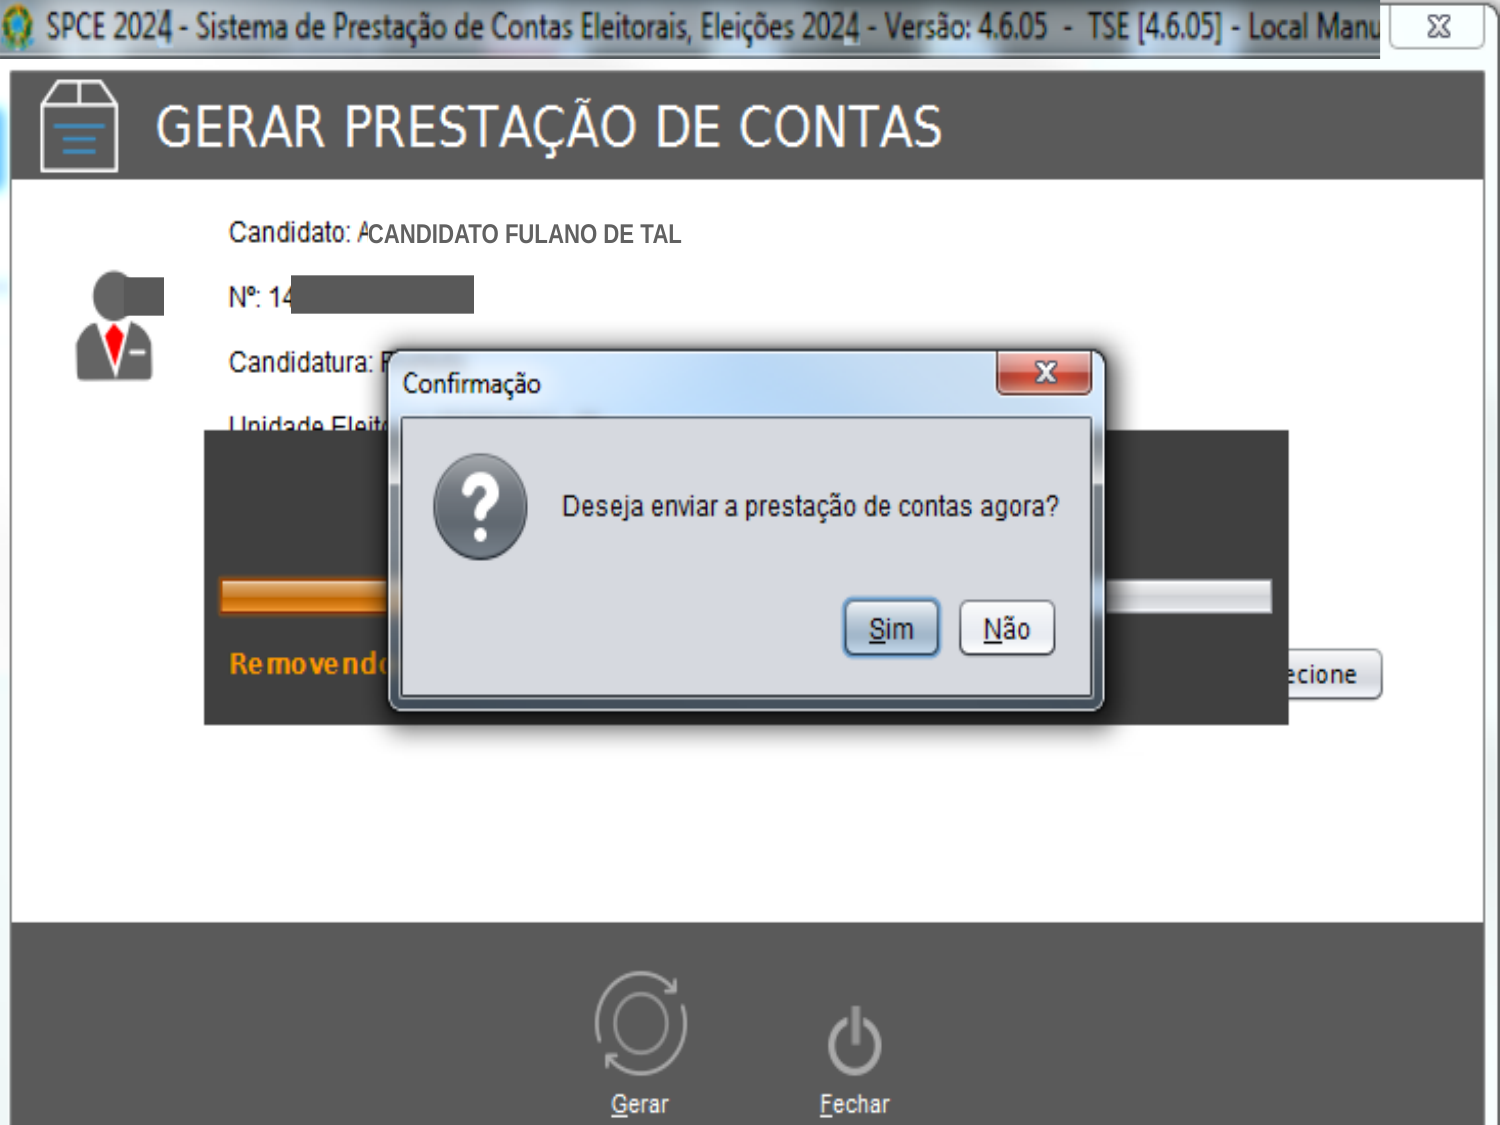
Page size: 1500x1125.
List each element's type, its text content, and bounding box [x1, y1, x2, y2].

text_box CANDIDATO FULANO DE TAL [367, 203, 988, 262]
text_box [123, 277, 164, 316]
picture [0, 0, 1500, 1125]
text_box [291, 275, 474, 314]
